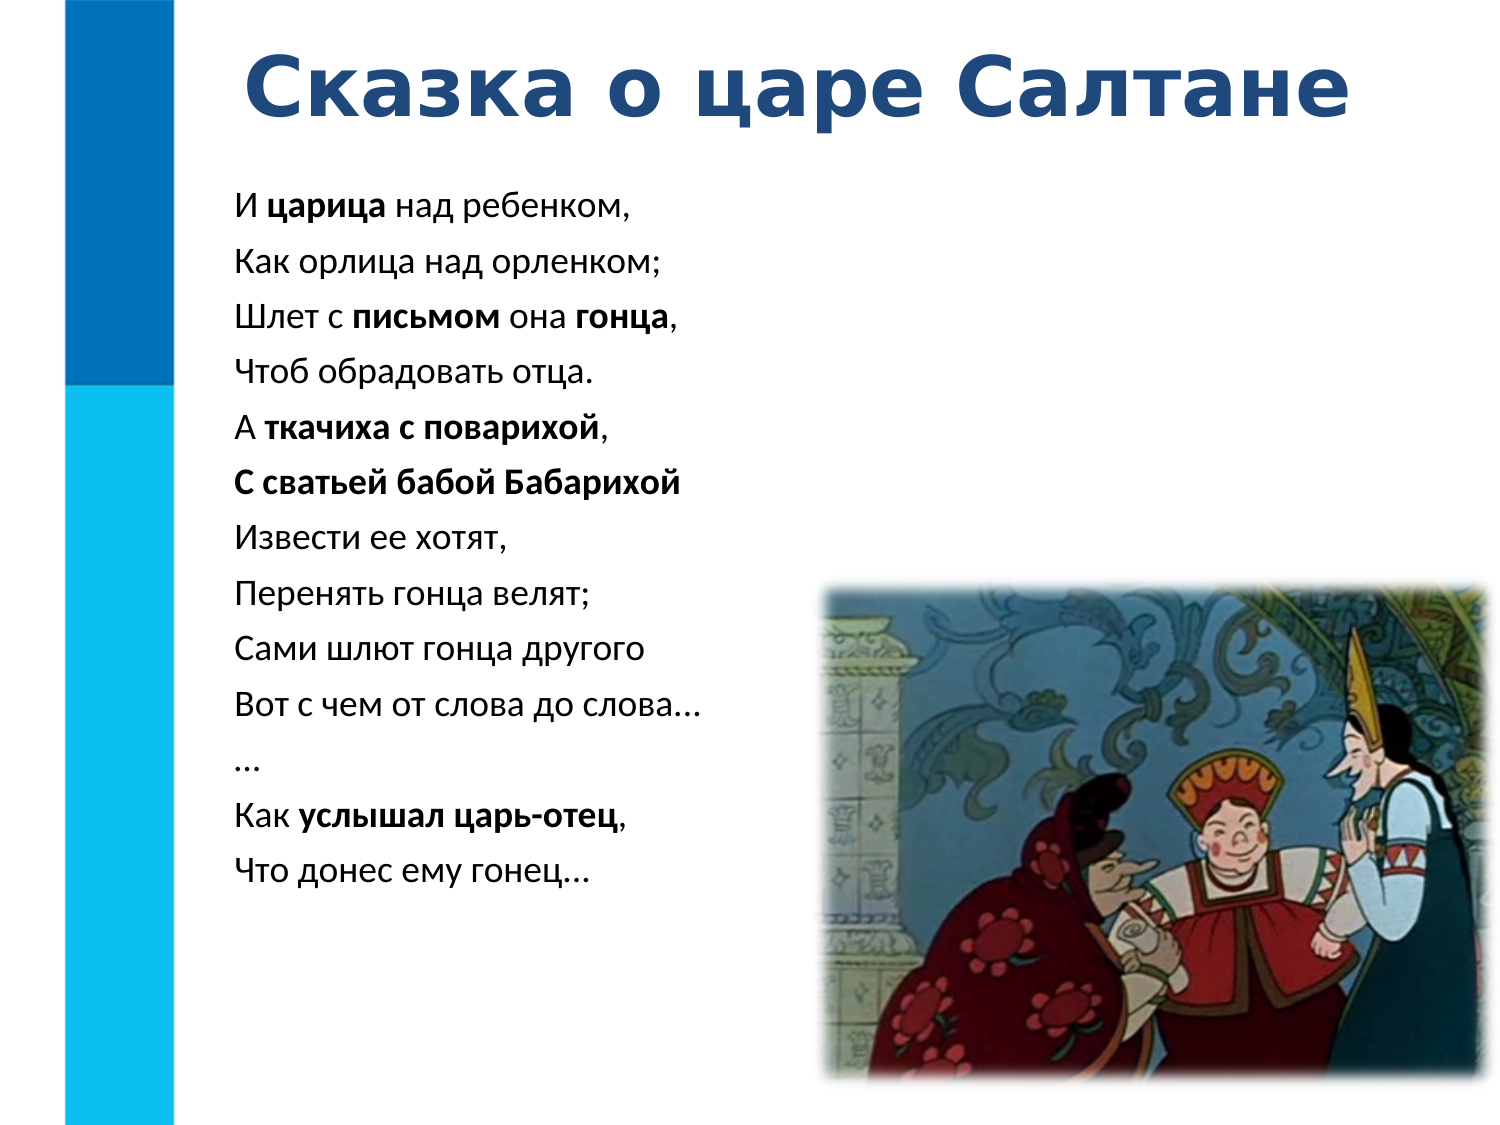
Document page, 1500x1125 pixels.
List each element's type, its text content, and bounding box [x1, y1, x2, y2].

text_box И царица над ребенком, Как орлица над орленком; Шлет с письмом она гонца, Чтоб обрадовать отца. А ткачиха с поварихой, С сватьей бабой Бабарихой Извести ее хотят, Перенять гонца велят; Сами шлют гонца другого Вот с чем от слова до слова... … Как услышал царь-отец, Что донес ему гонец... [218, 172, 804, 971]
text_box Сказка о царе Салтане [171, 30, 1426, 135]
picture [0, 0, 1500, 1125]
